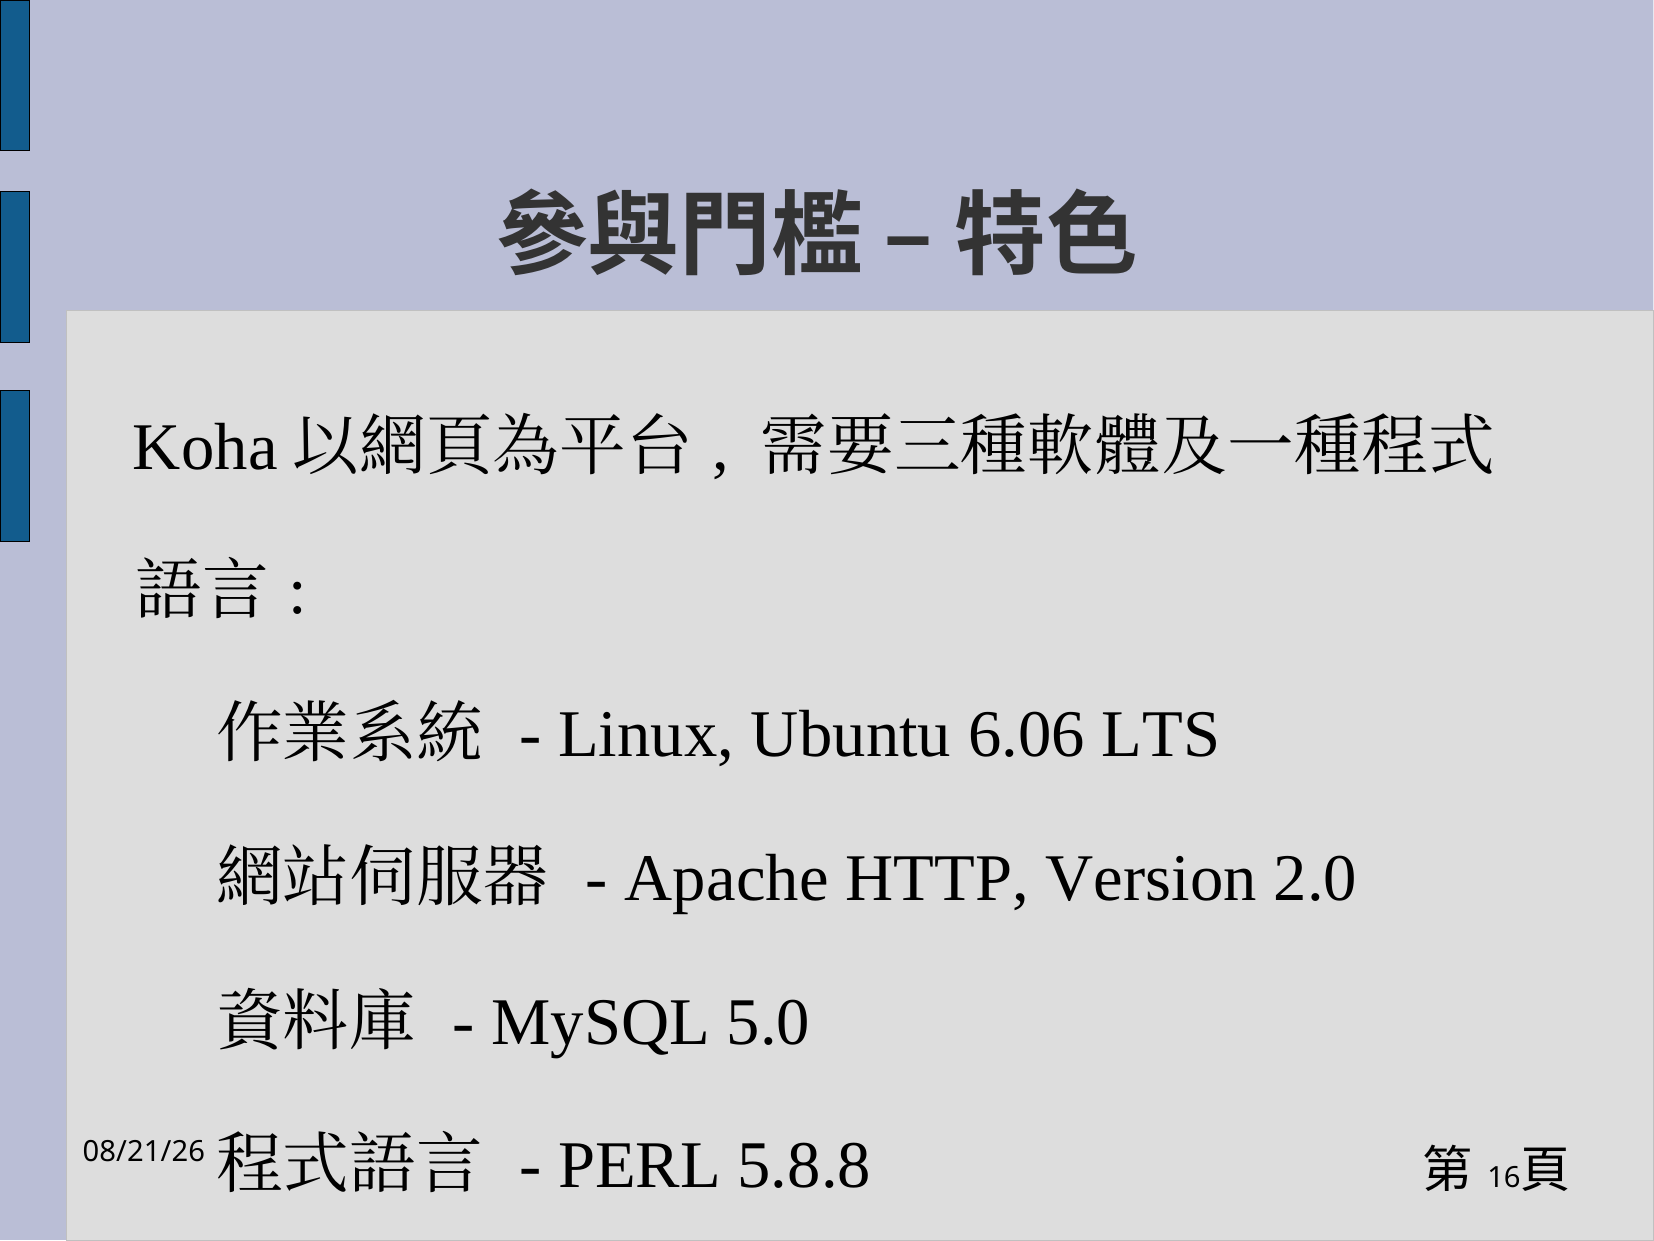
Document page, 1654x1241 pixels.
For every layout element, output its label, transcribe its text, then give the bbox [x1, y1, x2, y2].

list Koha以網頁為平台, 需要三種軟體及一種程式語言: 作業系統 - Linux, Ubuntu 6.06 LTS 網站伺服器 - Apache HTTP, Version 2.0 資料庫 - MySQL 5.0 程式語言 - PERL 5.8.8 [121, 344, 1534, 1112]
title 參與門檻 – 特色 [121, 91, 1534, 299]
